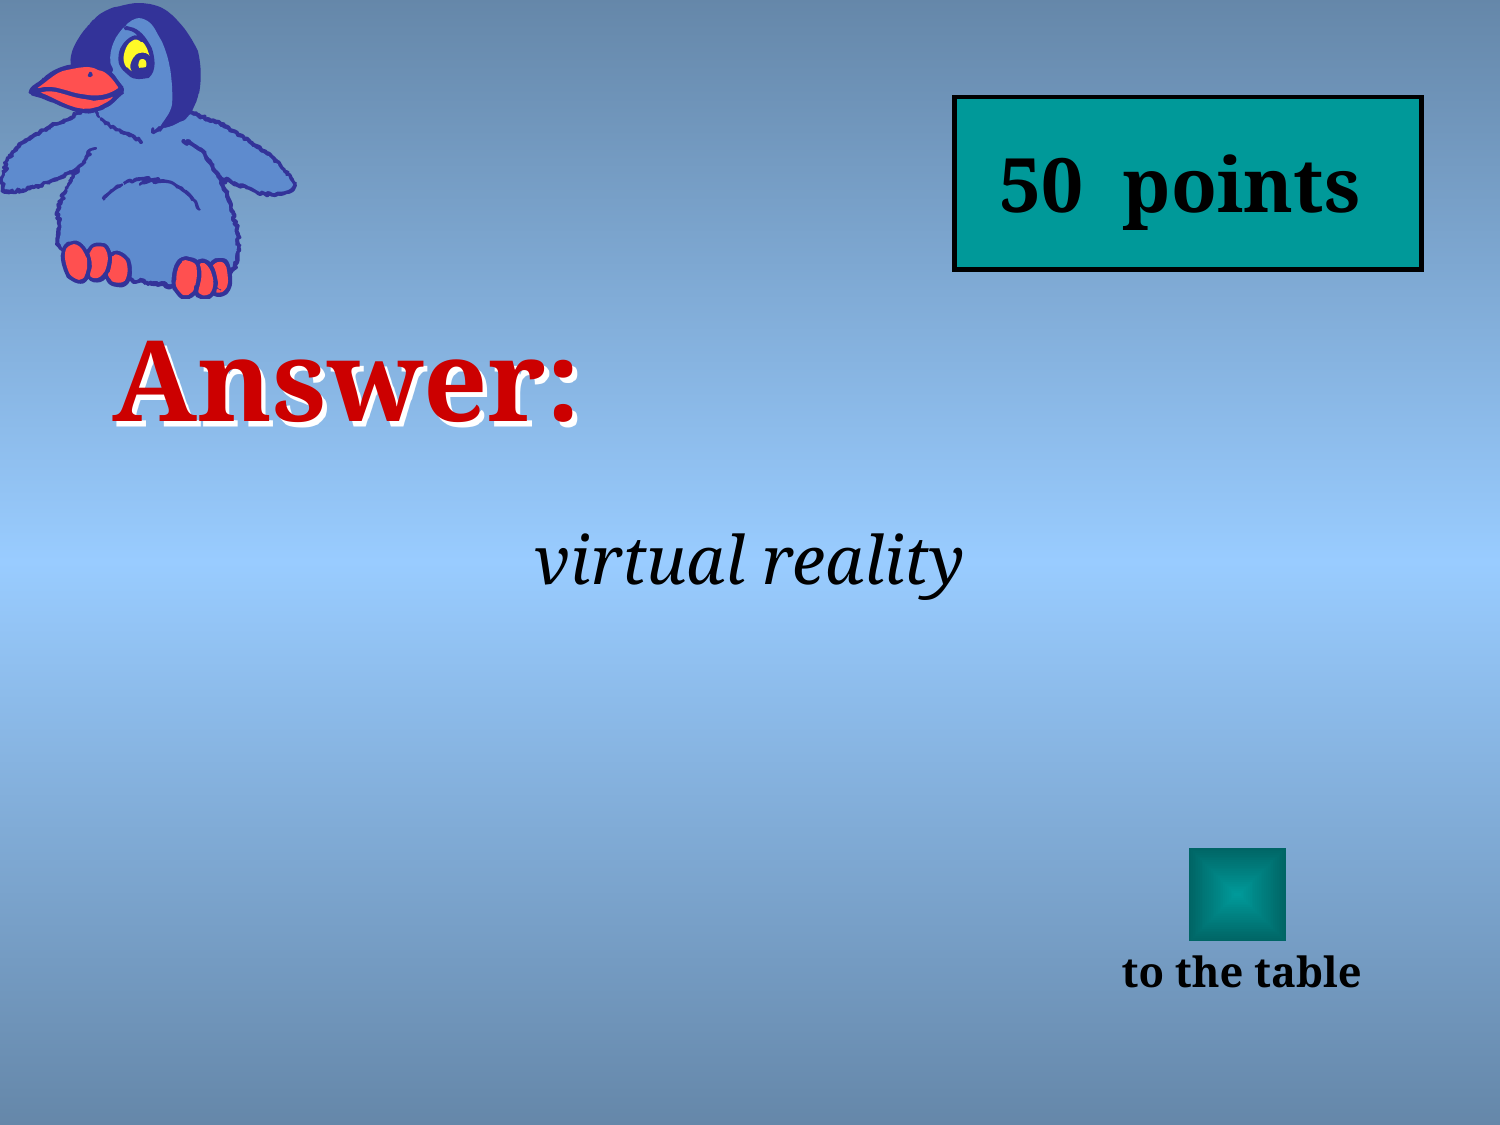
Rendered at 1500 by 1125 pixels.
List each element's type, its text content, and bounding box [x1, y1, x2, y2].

title Answer: [97, 284, 855, 470]
text_box [954, 97, 1422, 270]
text_box virtual reality [0, 510, 1500, 606]
text_box to the table [1067, 938, 1416, 1004]
text_box [1189, 848, 1286, 941]
text_box 50 points [985, 129, 1398, 235]
